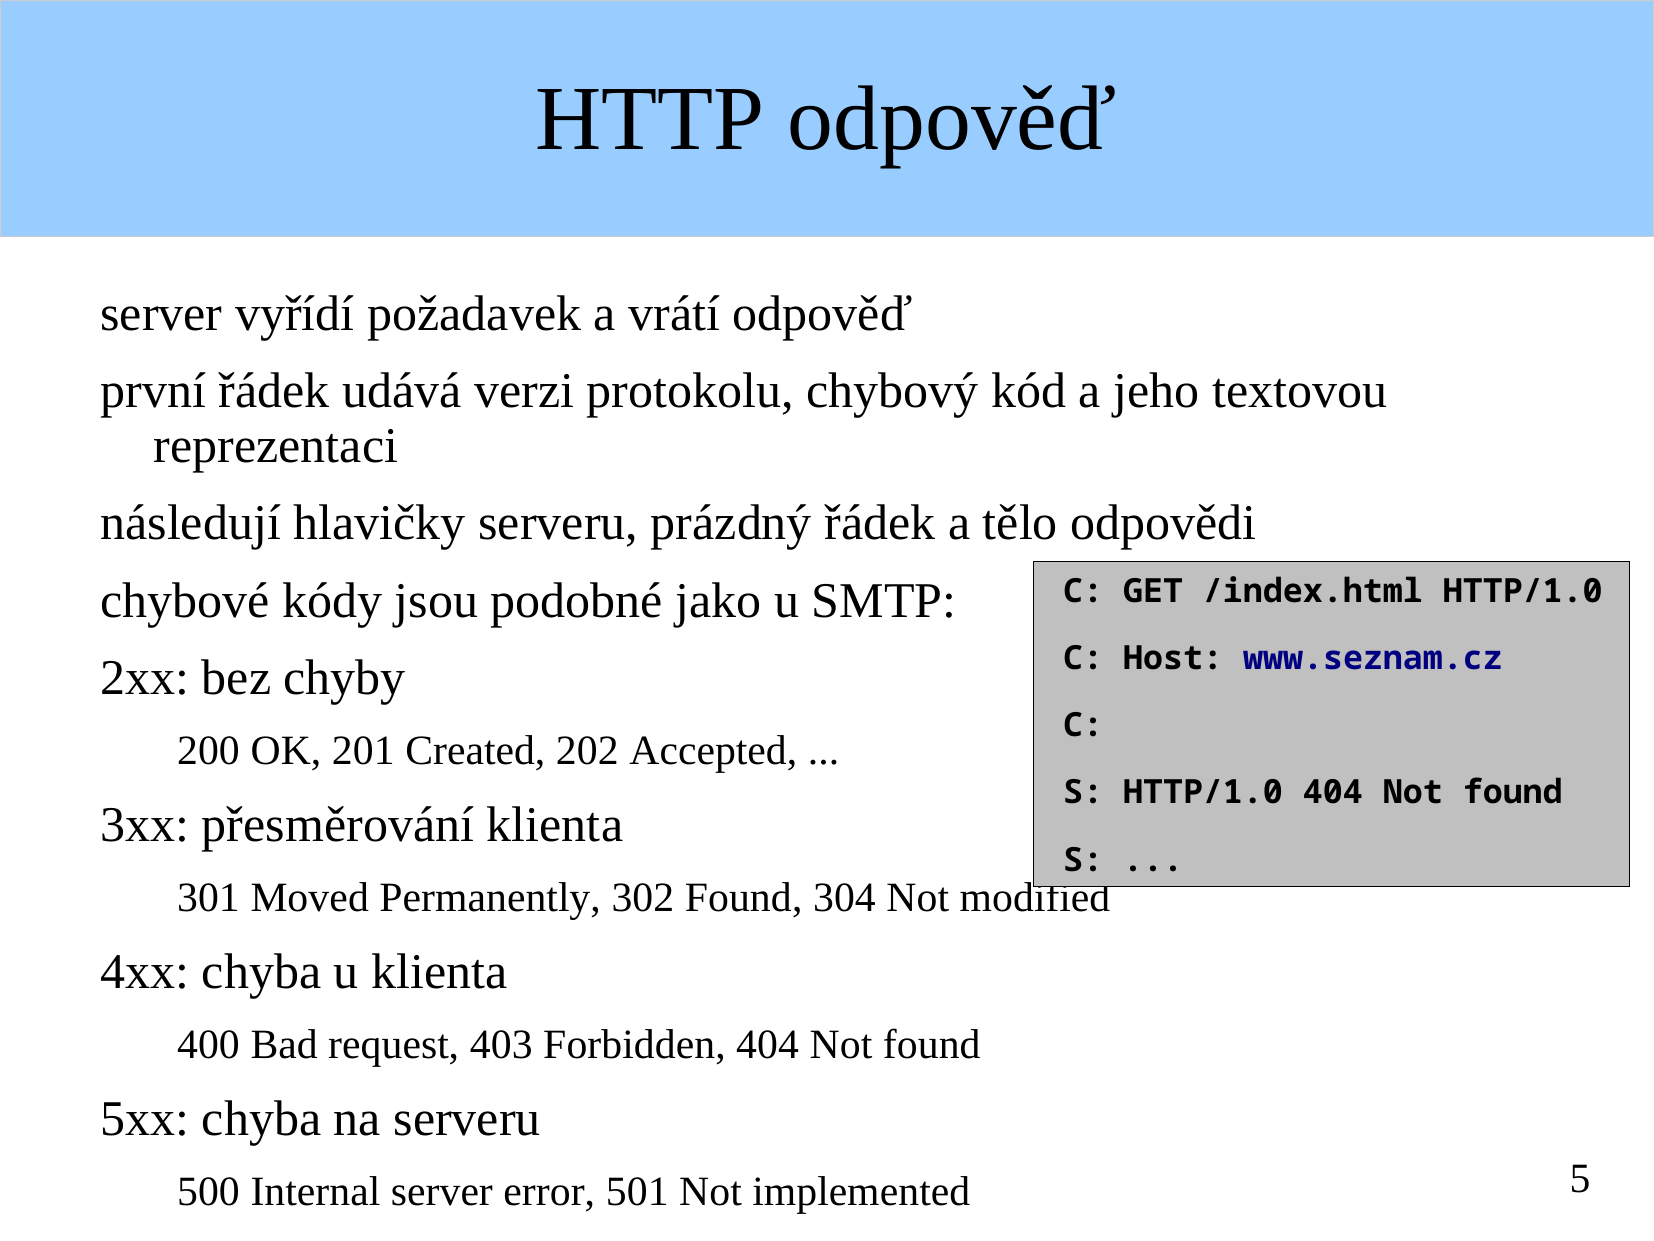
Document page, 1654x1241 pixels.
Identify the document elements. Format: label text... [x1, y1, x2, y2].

list C: GET /index.html HTTP/1.0 C: Host: www.seznam.cz C: S: HTTP/1.0 404 Not found S: ... [1033, 561, 1630, 860]
title HTTP odpověď [0, 0, 1654, 237]
list server vyřídí požadavek a vrátí odpověď první řádek udává verzi protokolu, chybový kód a jeho textovou reprezentaci následují hlavičky serveru, prázdný řádek a tělo odpovědi chybové kódy jsou podobné jako u SMTP: 2xx: bez chyby 200 OK, 201 Created, 202 Accepted, ... 3xx: přesměrování klienta 301 Moved Permanently, 302 Found, 304 Not modified 4xx: chyba u klienta 400 Bad request, 403 Forbidden, 404 Not found 5xx: chyba na serveru 500 Internal server error, 501 Not implemented [82, 285, 1595, 1215]
